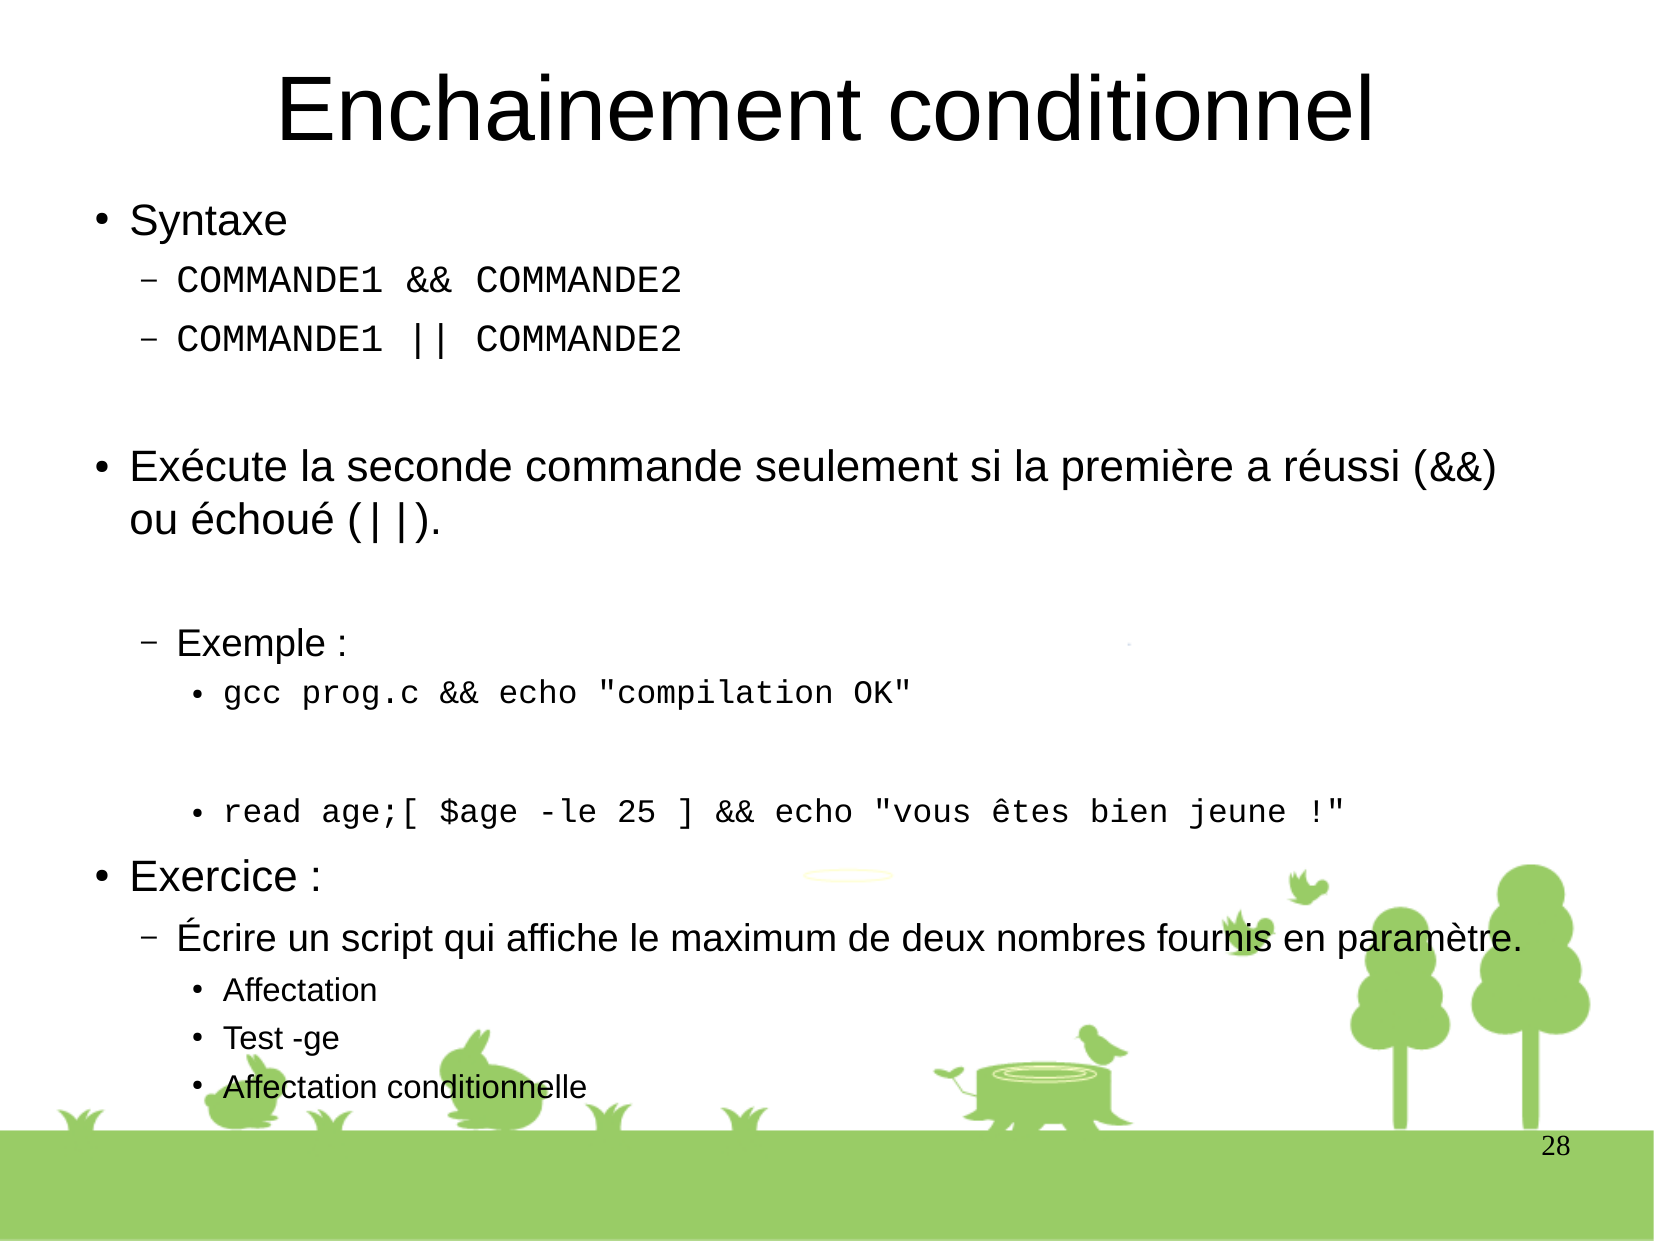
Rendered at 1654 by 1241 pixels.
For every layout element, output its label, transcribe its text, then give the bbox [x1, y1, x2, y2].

title Enchainement conditionnel [11, 5, 1642, 213]
picture [0, 0, 1654, 1241]
list Syntaxe COMMANDE1 && COMMANDE2 COMMANDE1 || COMMANDE2 Exécute la seconde commande seulement si la première a réussi (&&) ou échoué (||). Exemple : gcc prog.c && echo "compilation OK" read age;[ $age -le 25 ] && echo "vous êtes bien jeune !" Exercice : Écrire un script qui affiche le maximum de deux nombres fournis en paramètre. Affectation Test -ge Affectation conditionnelle [82, 195, 1538, 1158]
